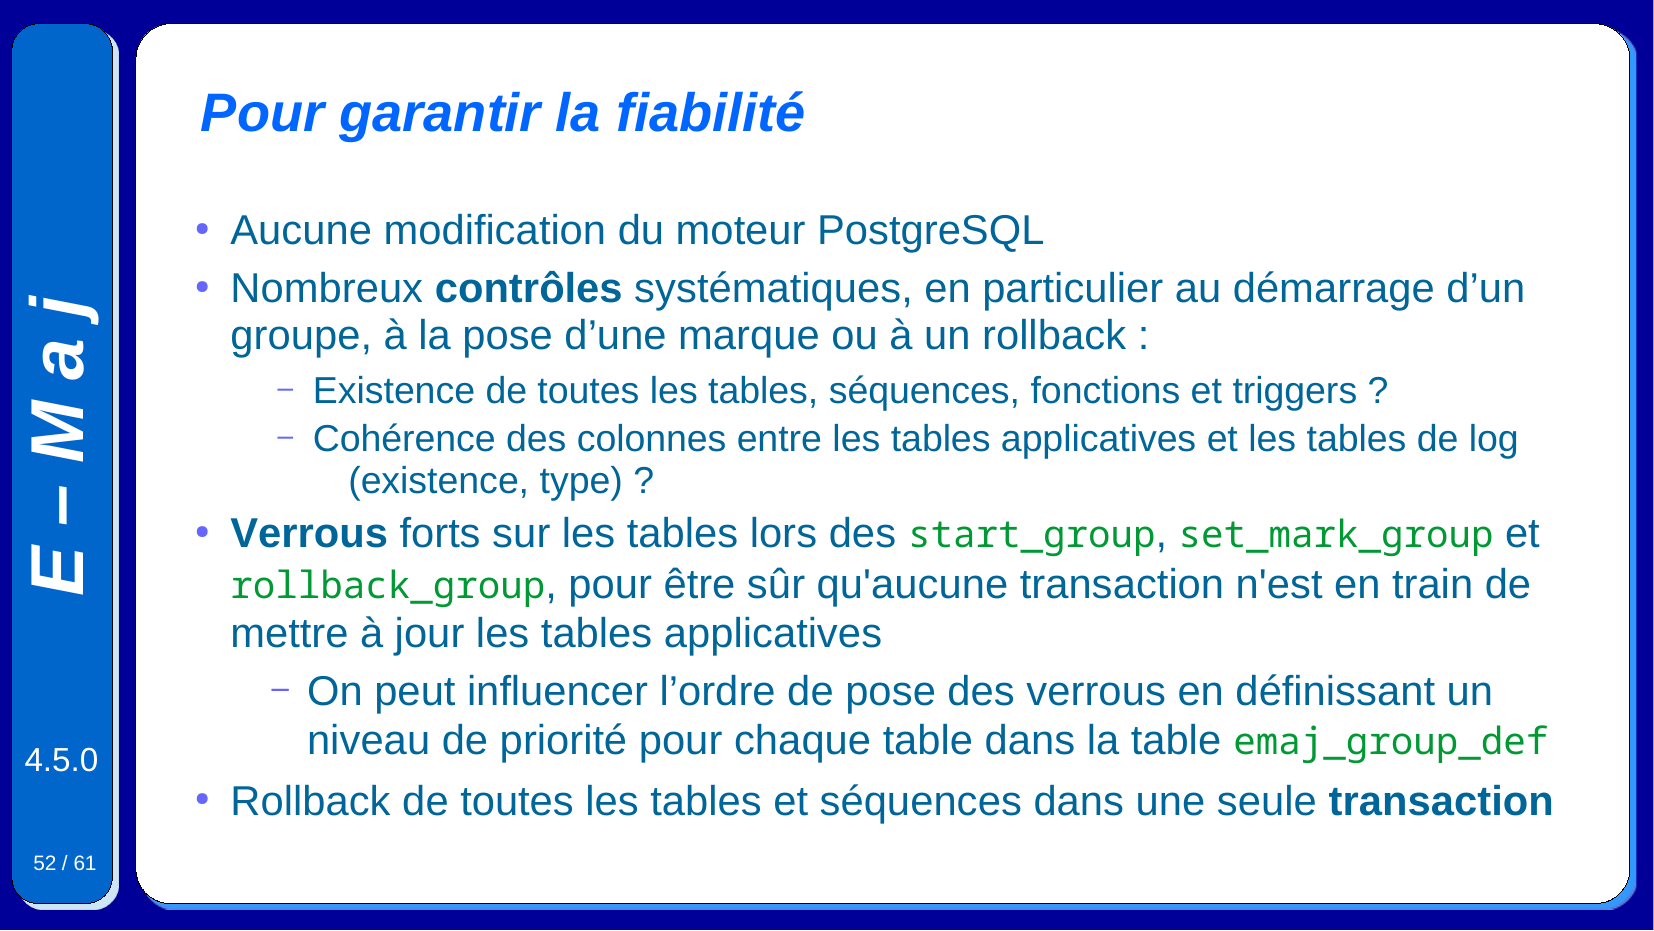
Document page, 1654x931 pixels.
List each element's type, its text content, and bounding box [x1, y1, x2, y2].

list Aucune modification du moteur PostgreSQL Nombreux contrôles systématiques, en particulier au démarrage d’un groupe, à la pose d’une marque ou à un rollback : Existence de toutes les tables, séquences, fonctions et triggers ? Cohérence des colonnes entre les tables applicatives et les tables de log (existence, type) ? Verrous forts sur les tables lors des start_group, set_mark_group et rollback_group, pour être sûr qu'aucune transaction n'est en train de mettre à jour les tables applicatives On peut influencer l’ordre de pose des verrous en définissant un niveau de priorité pour chaque table dans la table emaj_group_def Rollback de toutes les tables et séquences dans une seule transaction [177, 206, 1587, 827]
title Pour garantir la fiabilité [200, 34, 1575, 191]
